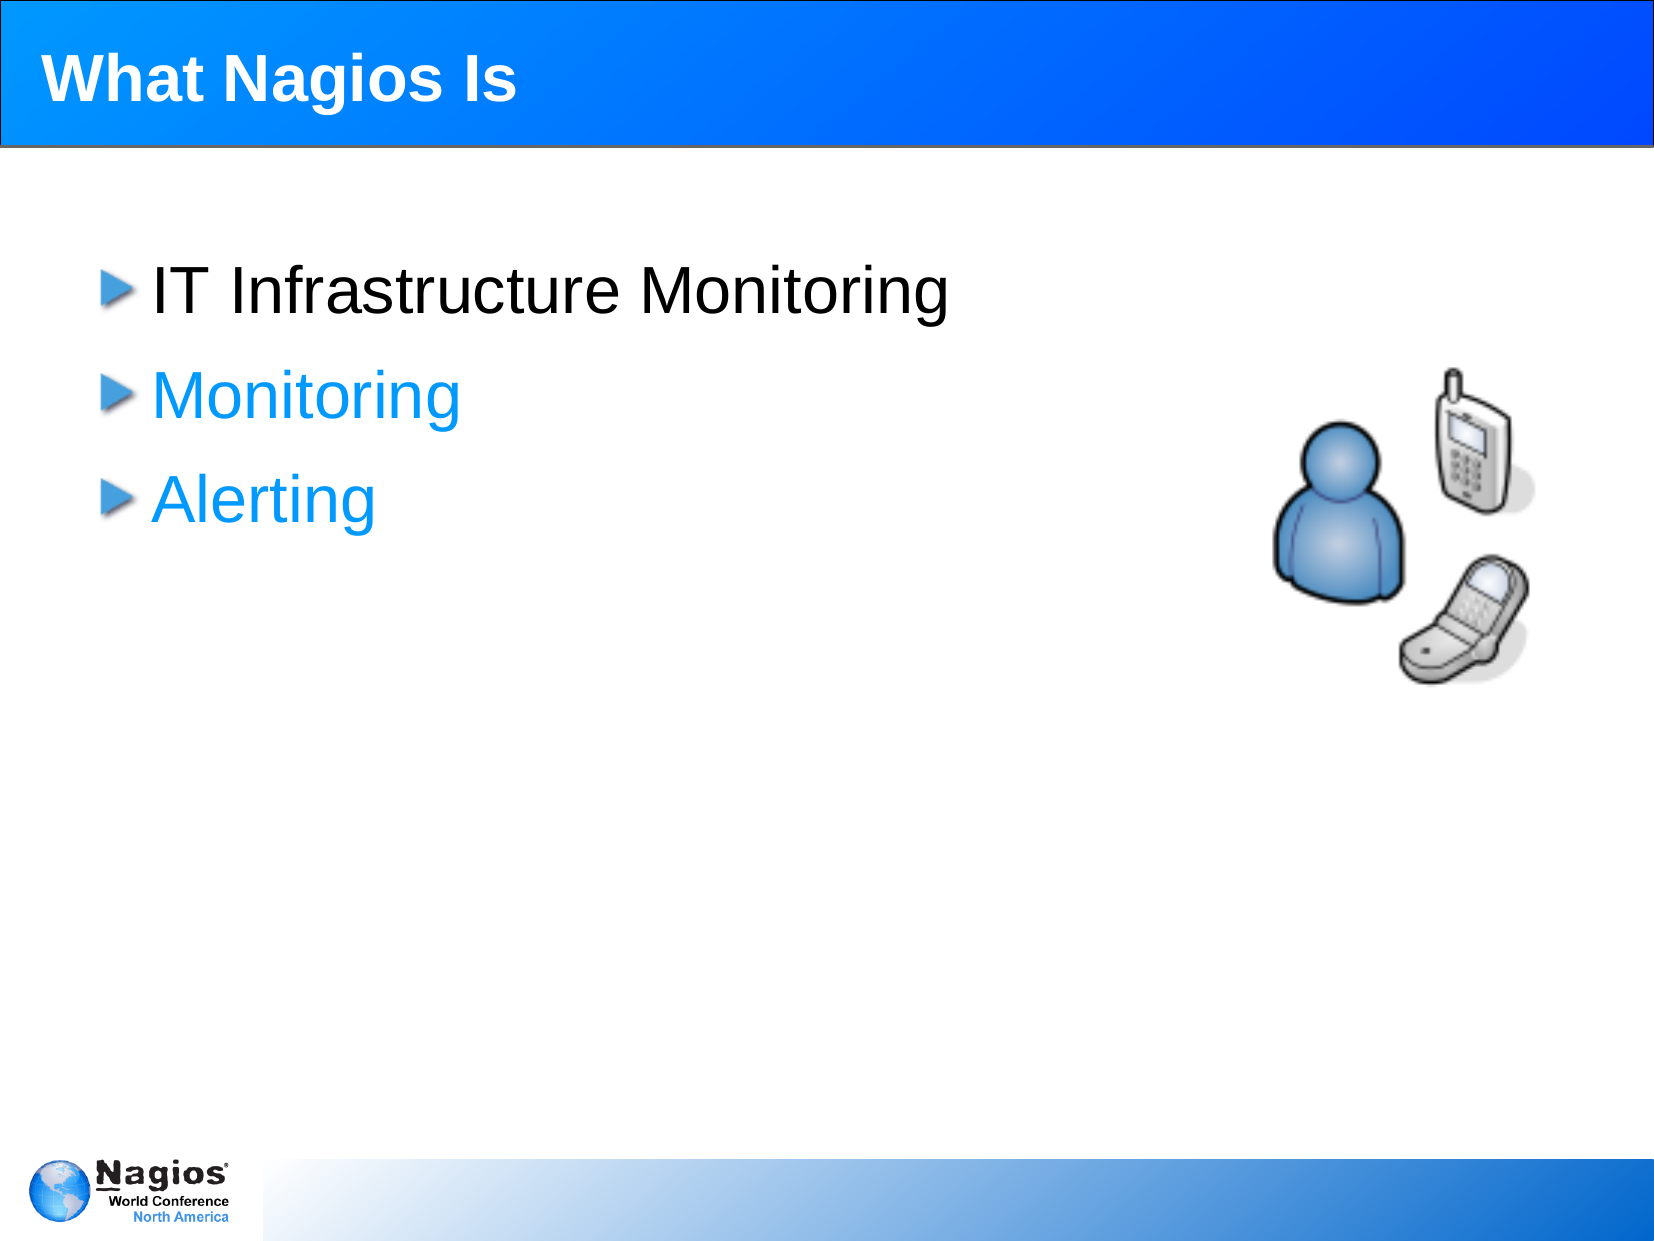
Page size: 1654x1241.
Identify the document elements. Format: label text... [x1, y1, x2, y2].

picture [1259, 348, 1560, 712]
picture [29, 1159, 229, 1235]
title What Nagios Is [41, 29, 1248, 127]
list IT Infrastructure Monitoring Monitoring Alerting [80, 253, 1569, 1072]
